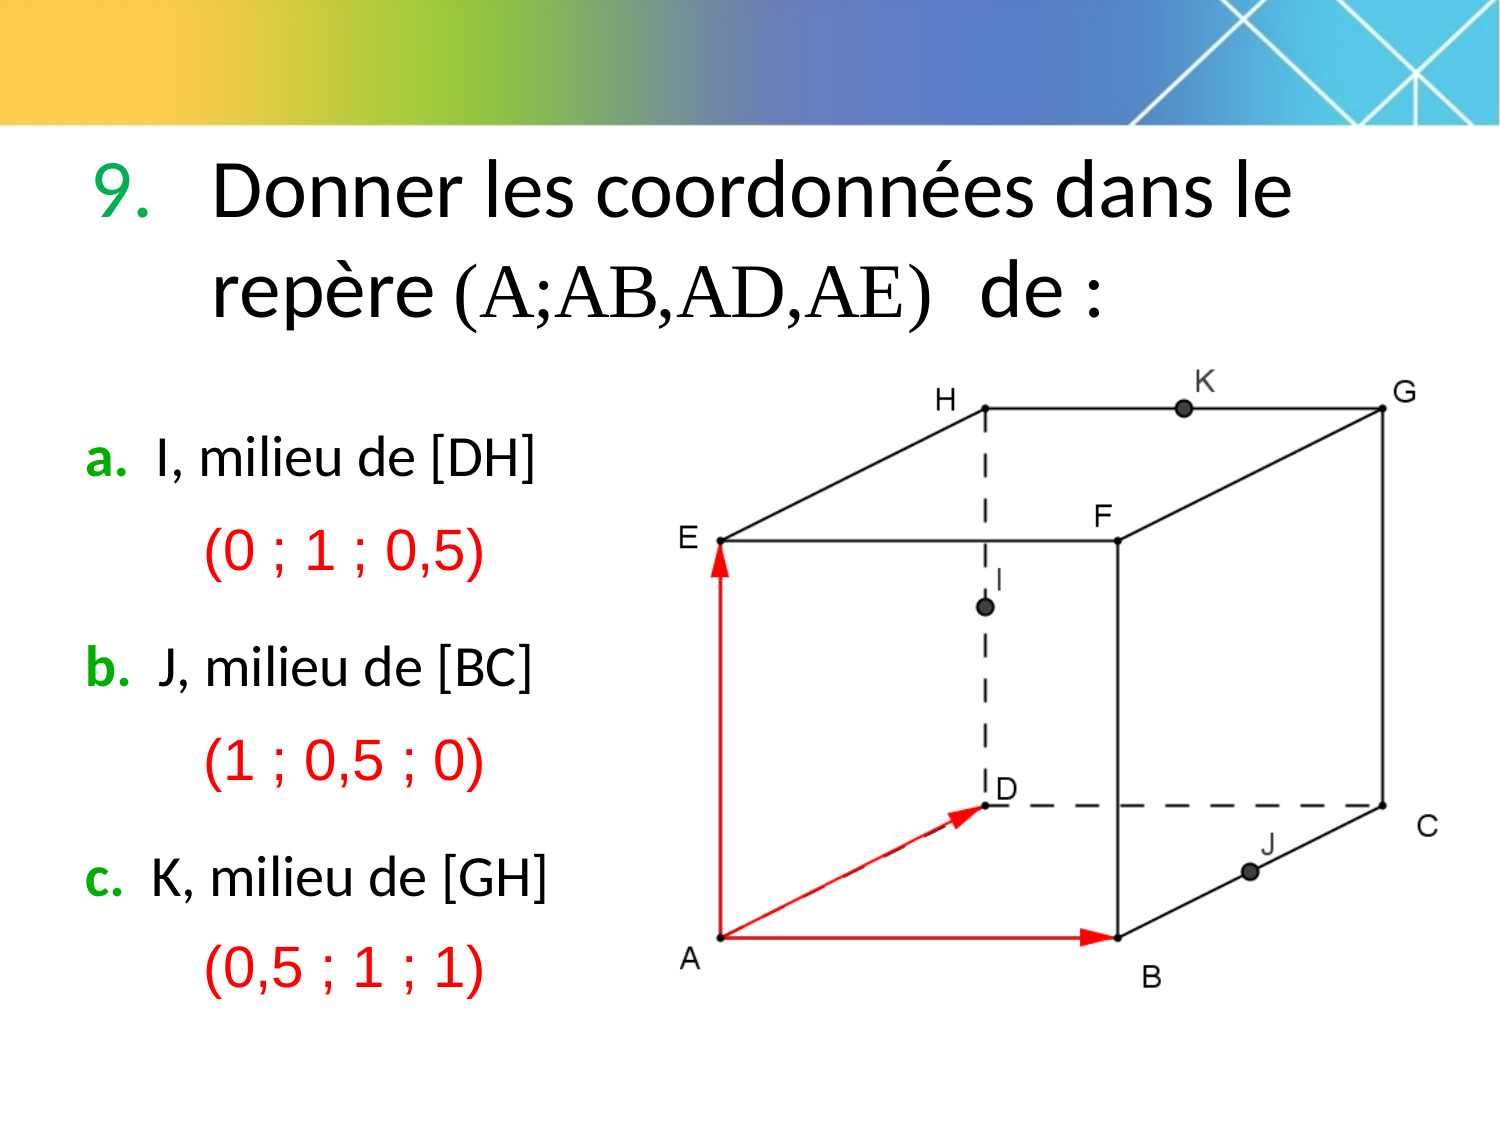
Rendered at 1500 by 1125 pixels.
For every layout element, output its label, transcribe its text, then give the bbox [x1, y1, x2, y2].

picture [667, 363, 1451, 1009]
chart [445, 234, 947, 351]
text_box a. I, milieu de [DH] b. J, milieu de [BC] c. K, milieu de [GH] [70, 410, 650, 916]
text_box (0 ; 1 ; 0,5) [188, 503, 502, 590]
title Donner les coordonnées dans le repère de : [75, 126, 1500, 342]
text_box (0,5 ; 1 ; 1) [188, 921, 502, 1008]
text_box (1 ; 0,5 ; 0) [188, 714, 502, 801]
picture [0, 0, 1500, 127]
